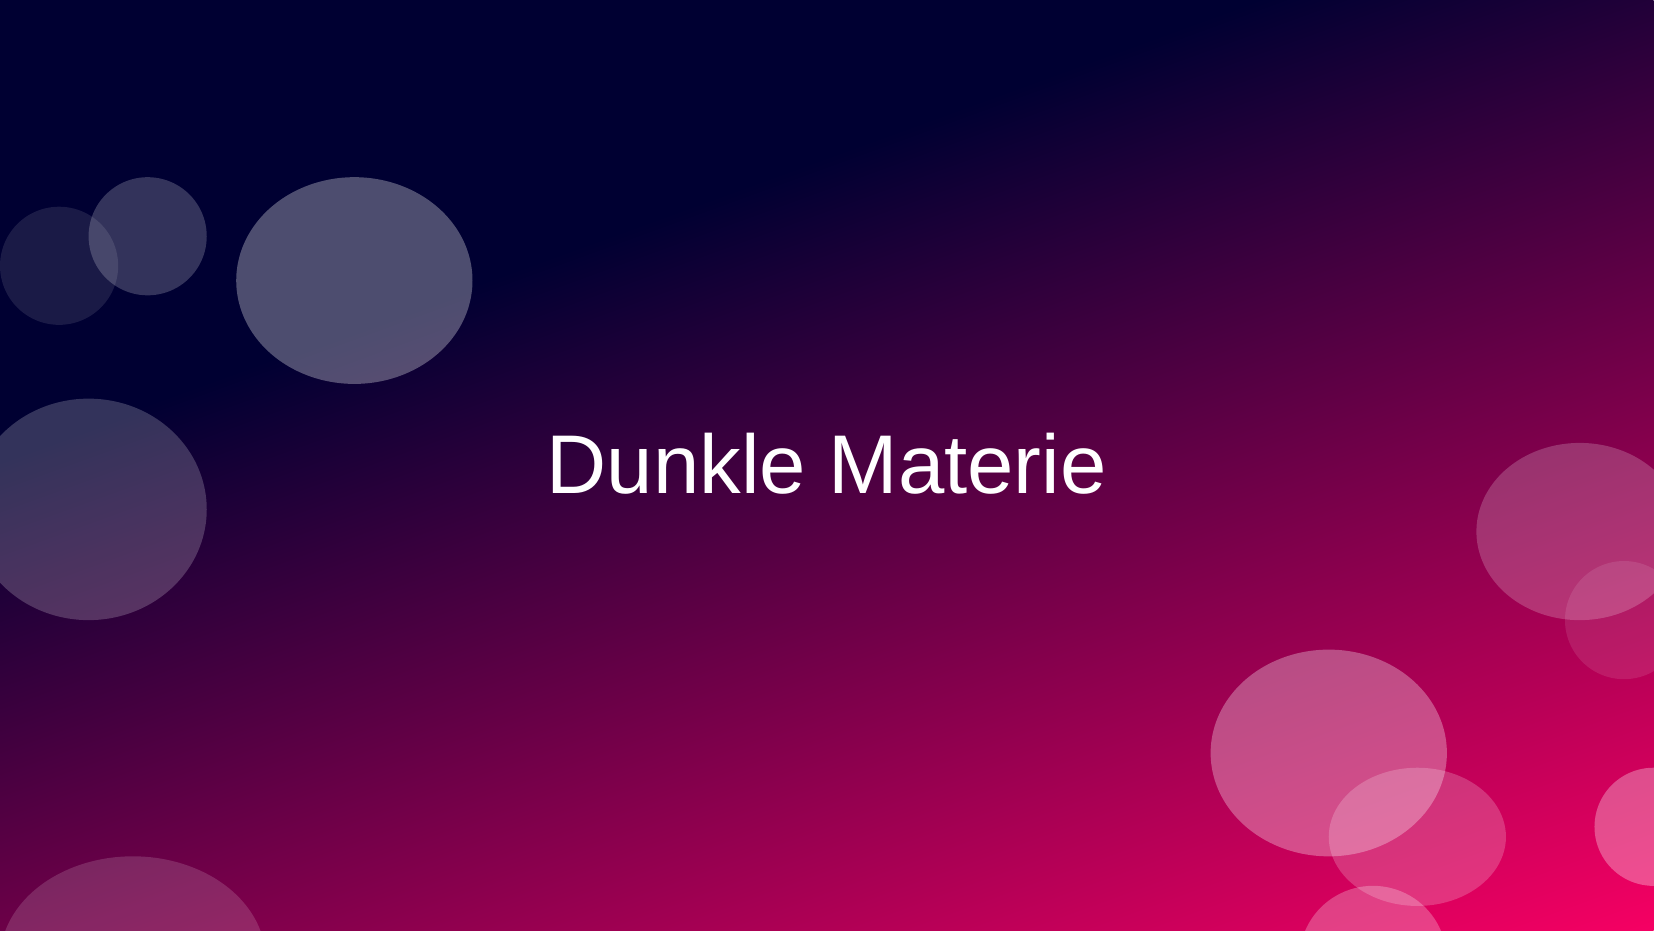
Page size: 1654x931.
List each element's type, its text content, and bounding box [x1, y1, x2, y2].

title Dunkle Materie [88, 383, 1565, 547]
